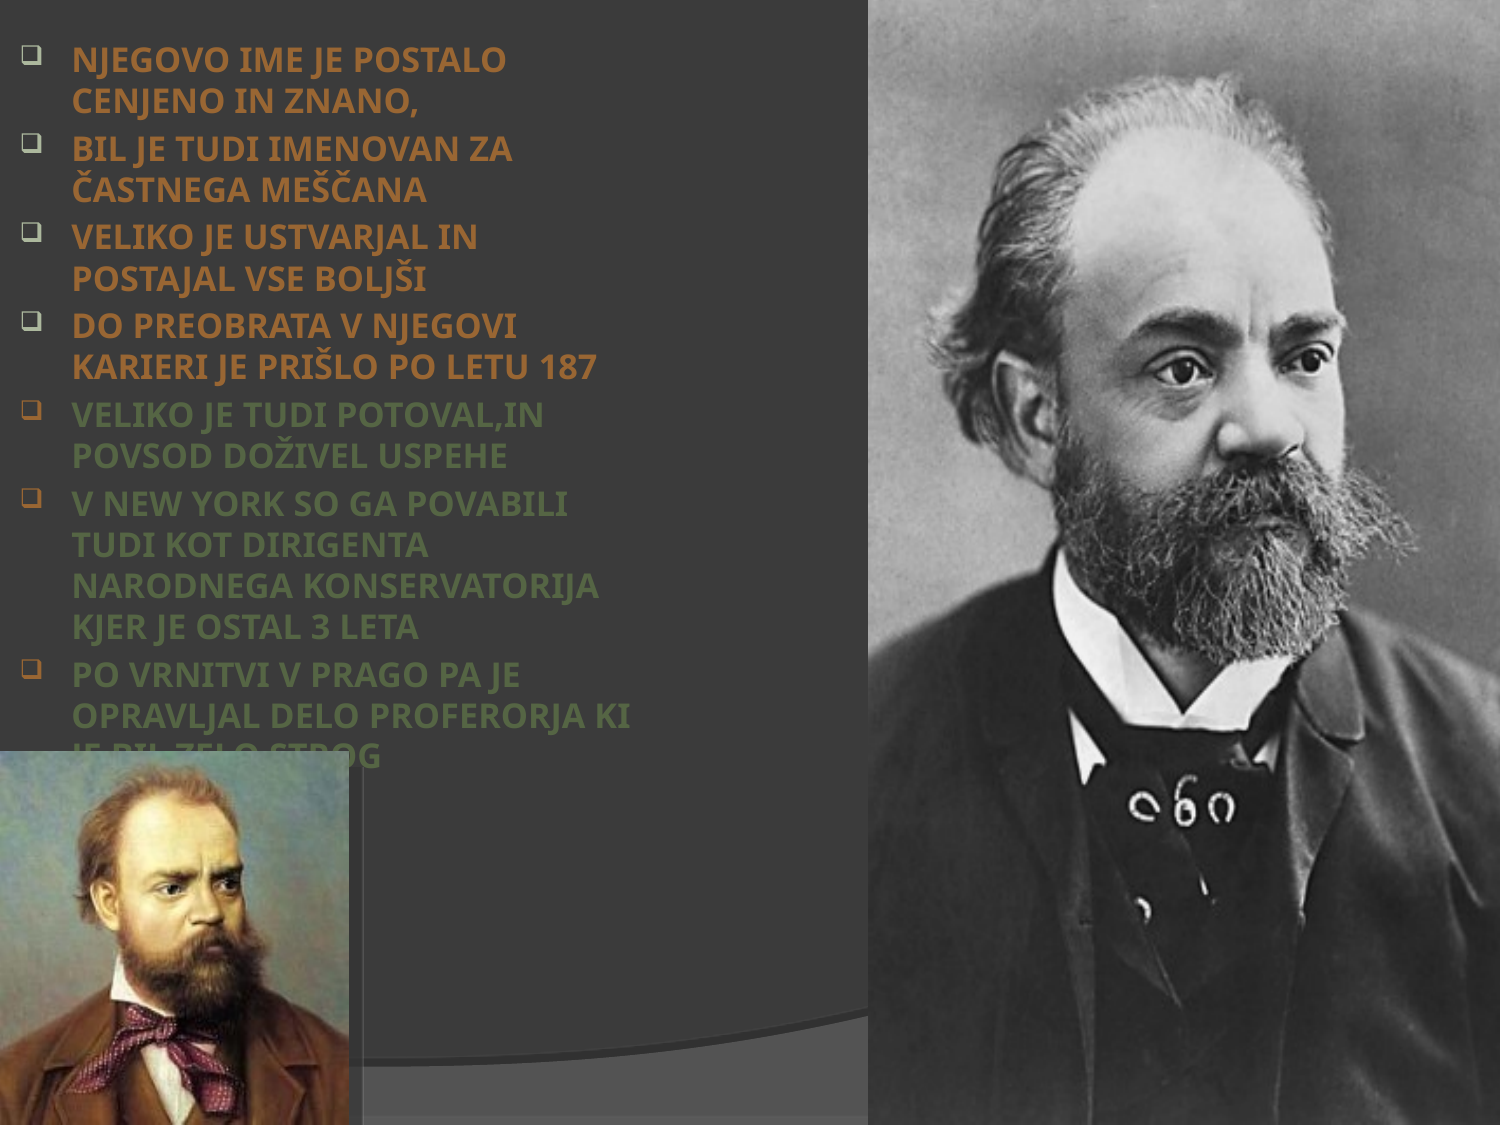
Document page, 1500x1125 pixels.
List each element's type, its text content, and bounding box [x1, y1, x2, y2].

list NJEGOVO IME JE POSTALO CENJENO IN ZNANO, BIL JE TUDI IMENOVAN ZA ČASTNEGA MEŠČANA VELIKO JE USTVARJAL IN POSTAJAL VSE BOLJŠI DO PREOBRATA V NJEGOVI KARIERI JE PRIŠLO PO LETU 187 VELIKO JE TUDI POTOVAL,IN POVSOD DOŽIVEL USPEHE V NEW YORK SO GA POVABILI TUDI KOT DIRIGENTA NARODNEGA KONSERVATORIJA KJER JE OSTAL 3 LETA PO VRNITVI V PRAGO PA JE OPRAVLJAL DELO PROFERORJA KI JE BIL ZELO STROG [0, 30, 656, 787]
picture [868, 0, 1500, 1125]
picture [0, 751, 349, 1125]
